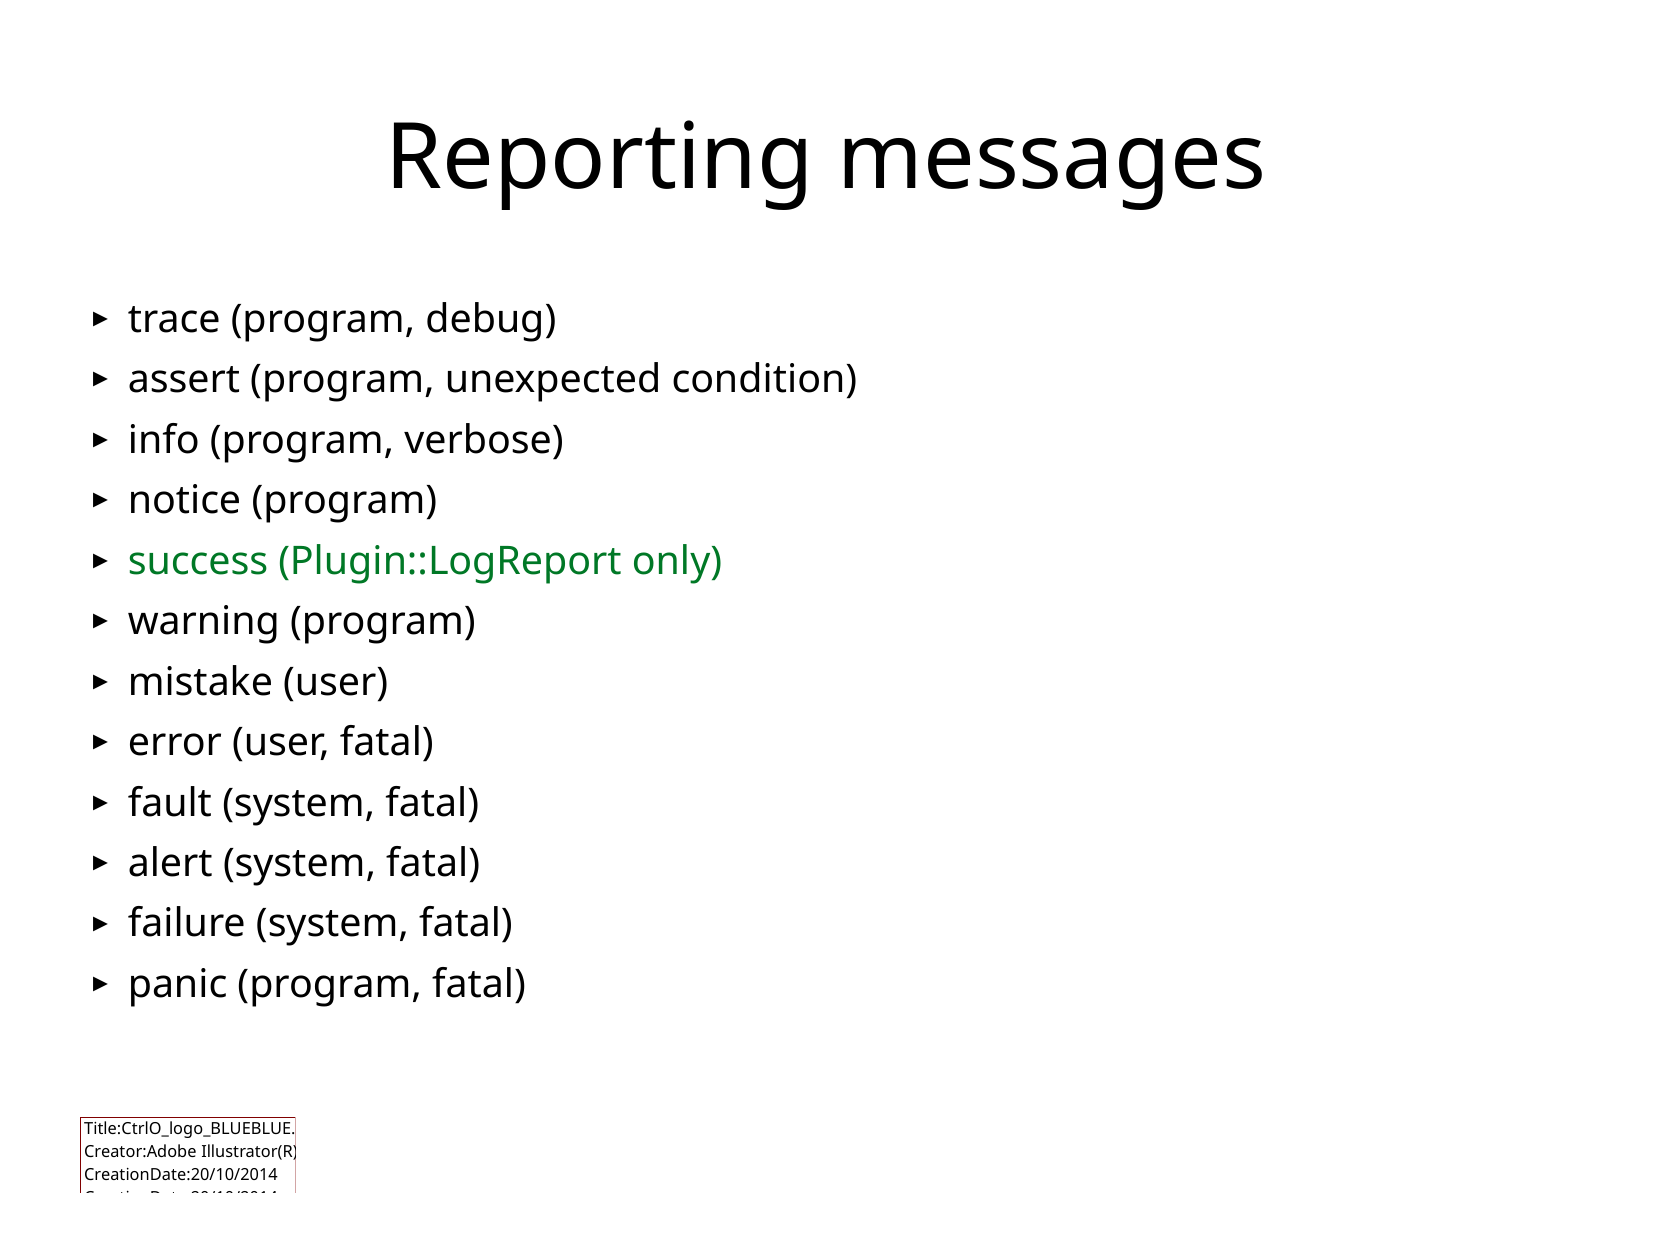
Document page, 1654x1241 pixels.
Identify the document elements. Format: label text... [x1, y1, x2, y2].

title Reporting messages [82, 49, 1571, 257]
list trace (program, debug) assert (program, unexpected condition) info (program, verbose) notice (program) success (Plugin::LogReport only) warning (program) mistake (user) error (user, fatal) fault (system, fatal) alert (system, fatal) failure (system, fatal) panic (program, fatal) [82, 290, 1571, 1010]
